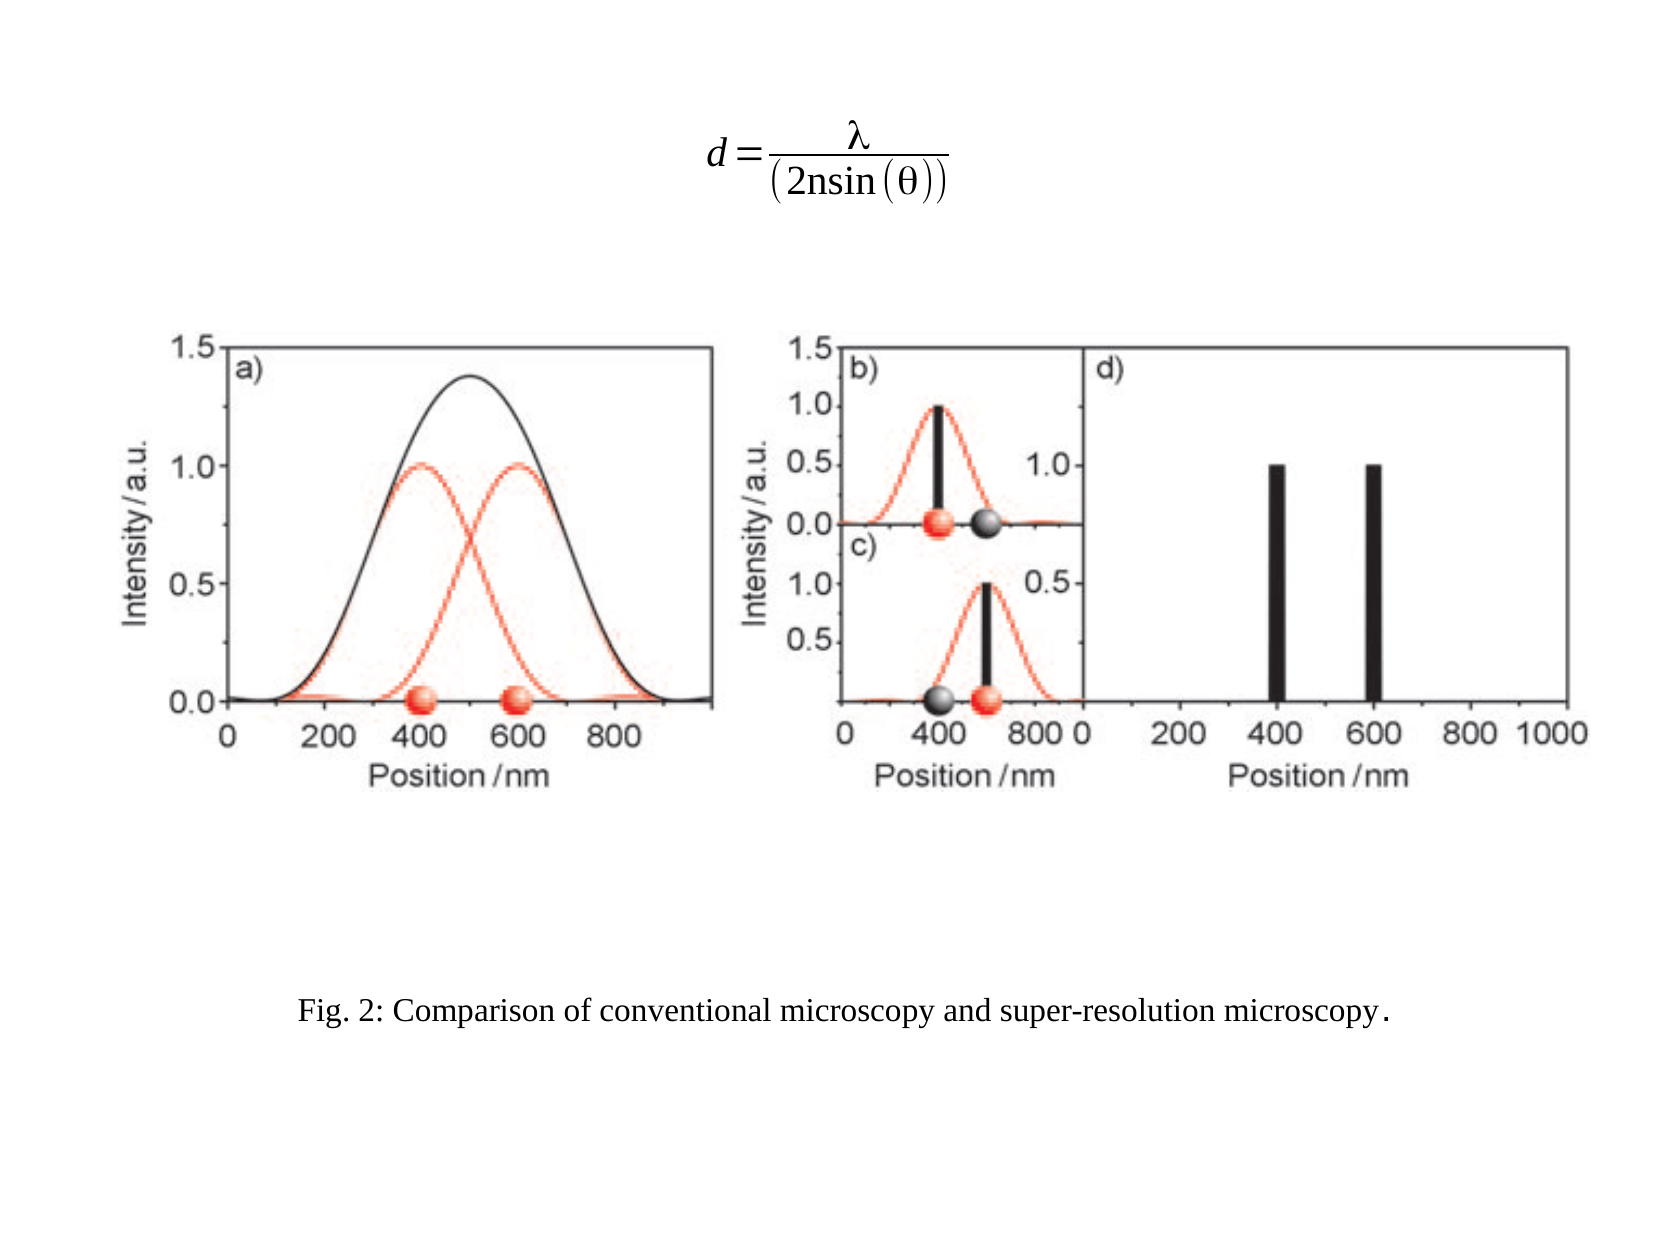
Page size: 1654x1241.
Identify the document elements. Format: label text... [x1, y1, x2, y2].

text_box Fig. 2: Comparison of conventional microscopy and super-resolution microscopy. [94, 980, 1595, 1038]
picture [118, 330, 1590, 792]
chart [698, 118, 957, 205]
